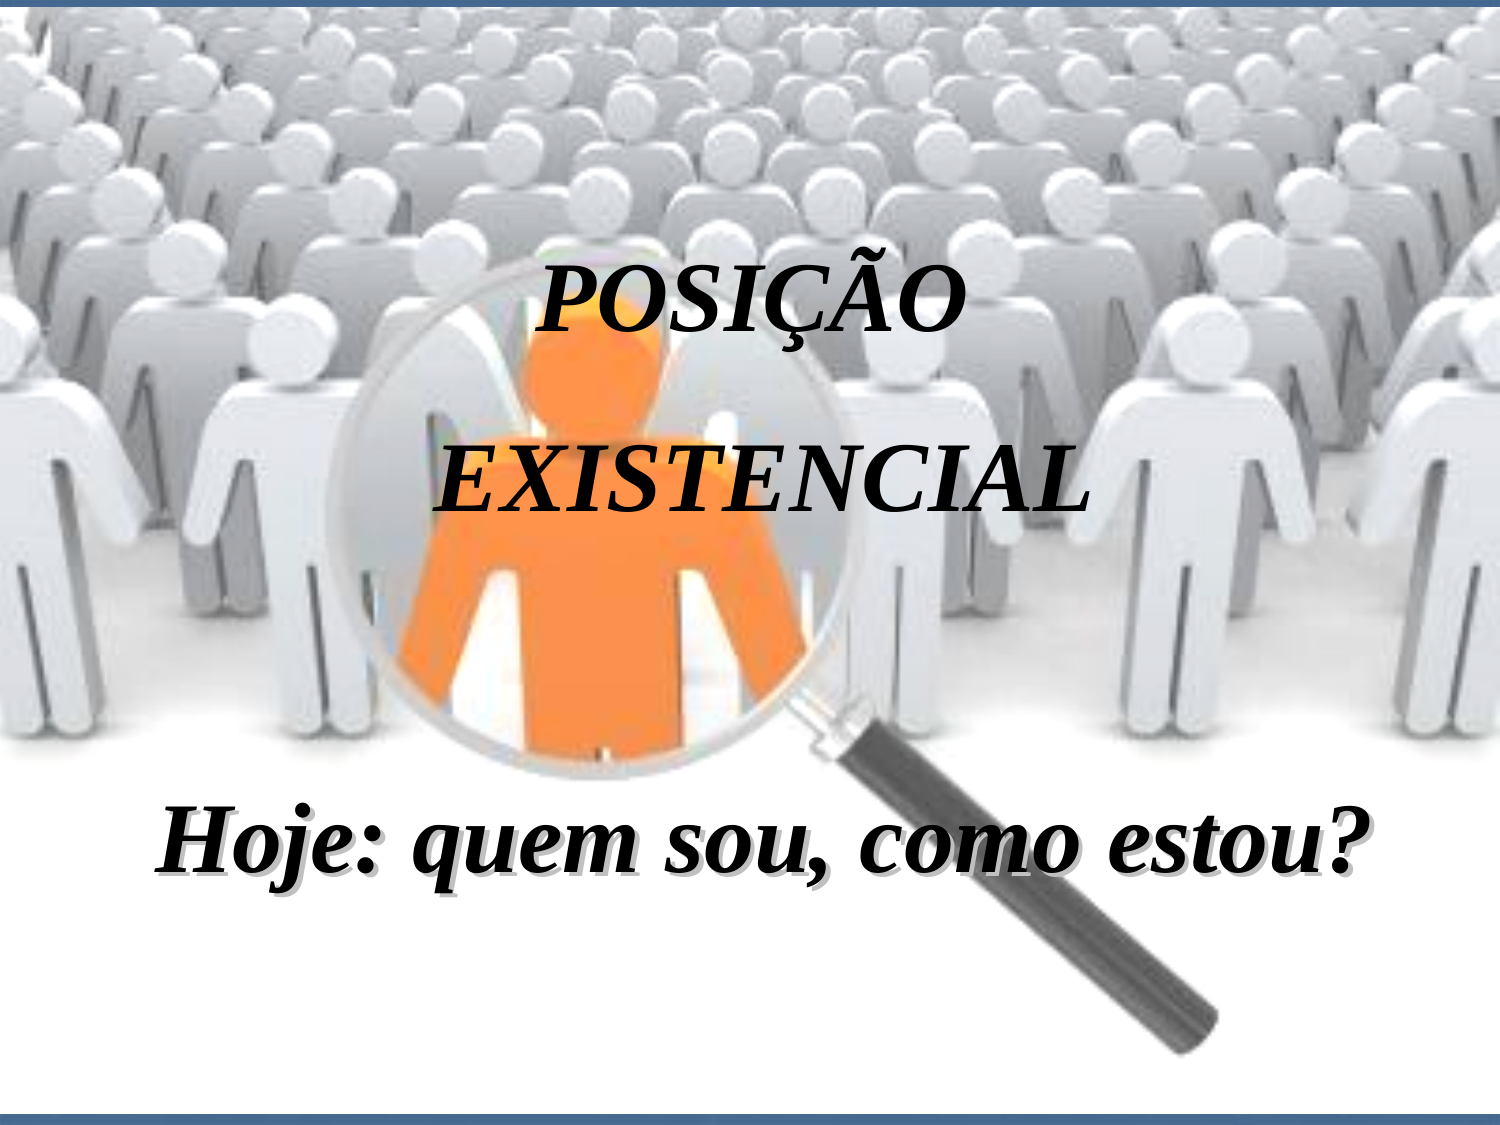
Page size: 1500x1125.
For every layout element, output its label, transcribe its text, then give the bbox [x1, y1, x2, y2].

picture [0, 7, 1500, 1114]
text_box POSIÇÃO EXISTENCIAL Hoje: quem sou, como estou? [29, 223, 1500, 900]
